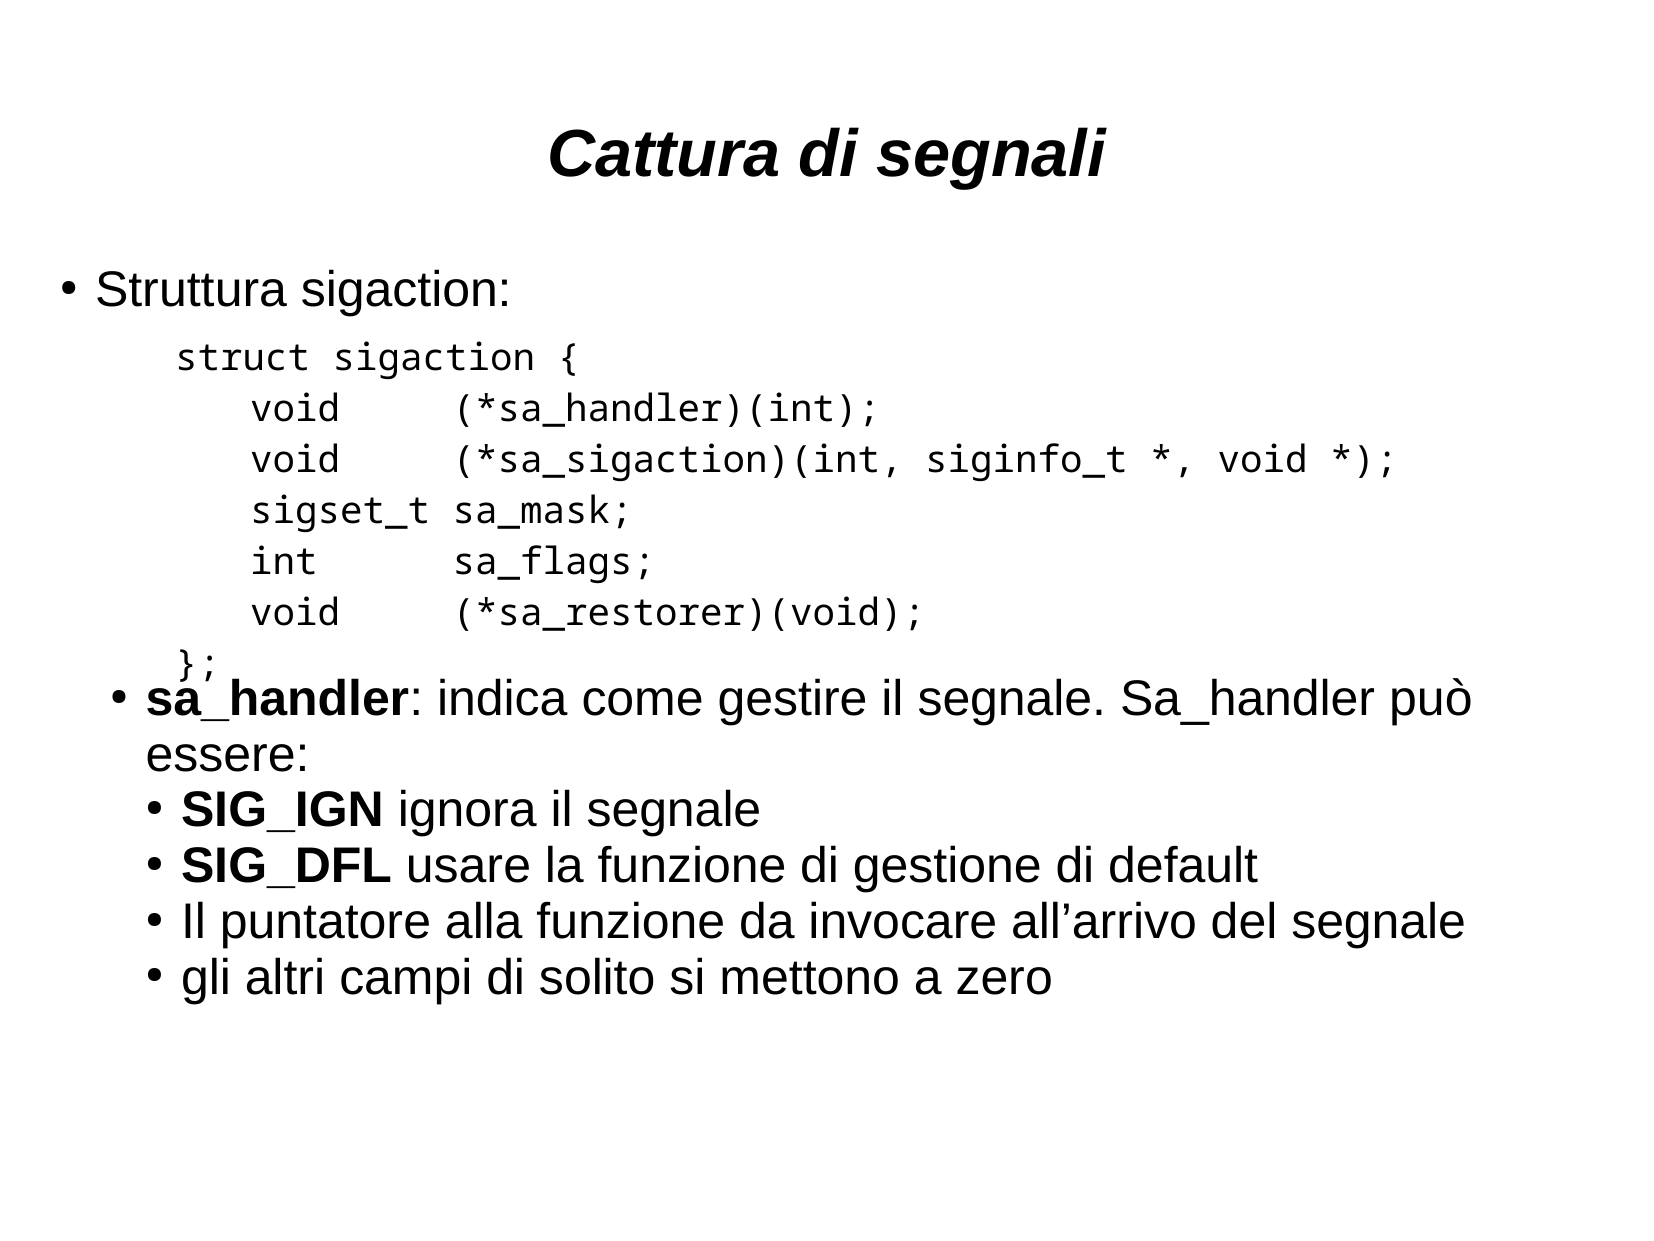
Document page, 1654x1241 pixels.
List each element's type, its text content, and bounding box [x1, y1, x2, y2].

text_box struct sigaction { void (*sa_handler)(int); void (*sa_sigaction)(int, siginfo_t *, void *); sigset_t sa_mask; int sa_flags; void (*sa_restorer)(void); }; [160, 323, 1654, 685]
text_box sa_handler: indica come gestire il segnale. Sa_handler può essere: SIG_IGN ignora il segnale SIG_DFL usare la funzione di gestione di default Il puntatore alla funzione da invocare all’arrivo del segnale gli altri campi di solito si mettono a zero [60, 662, 1561, 1114]
text_box Struttura sigaction: [45, 254, 1561, 325]
title Cattura di segnali [82, 49, 1571, 257]
